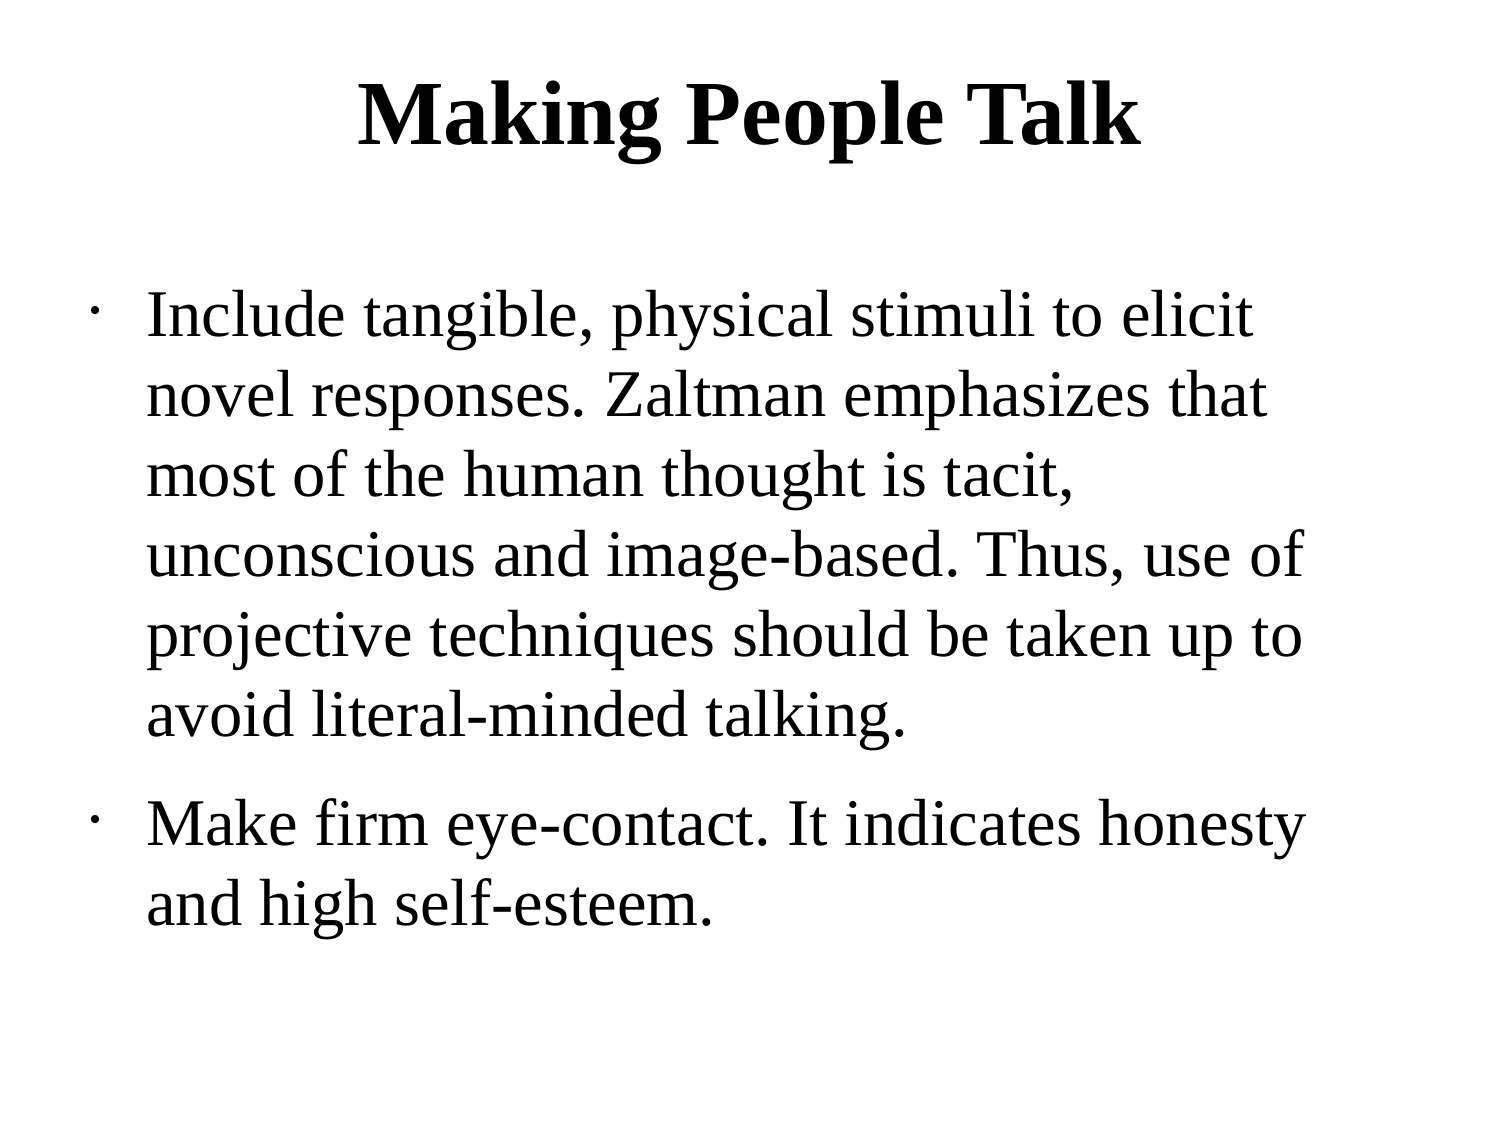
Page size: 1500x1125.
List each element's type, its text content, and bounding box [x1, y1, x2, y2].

list Include tangible, physical stimuli to elicit novel responses. Zaltman emphasizes that most of the human thought is tacit, unconscious and image-based. Thus, use of projective techniques should be taken up to avoid literal-minded talking. Make firm eye-contact. It indicates honesty and high self-esteem. [75, 262, 1425, 1005]
title Making People Talk [75, 45, 1425, 233]
